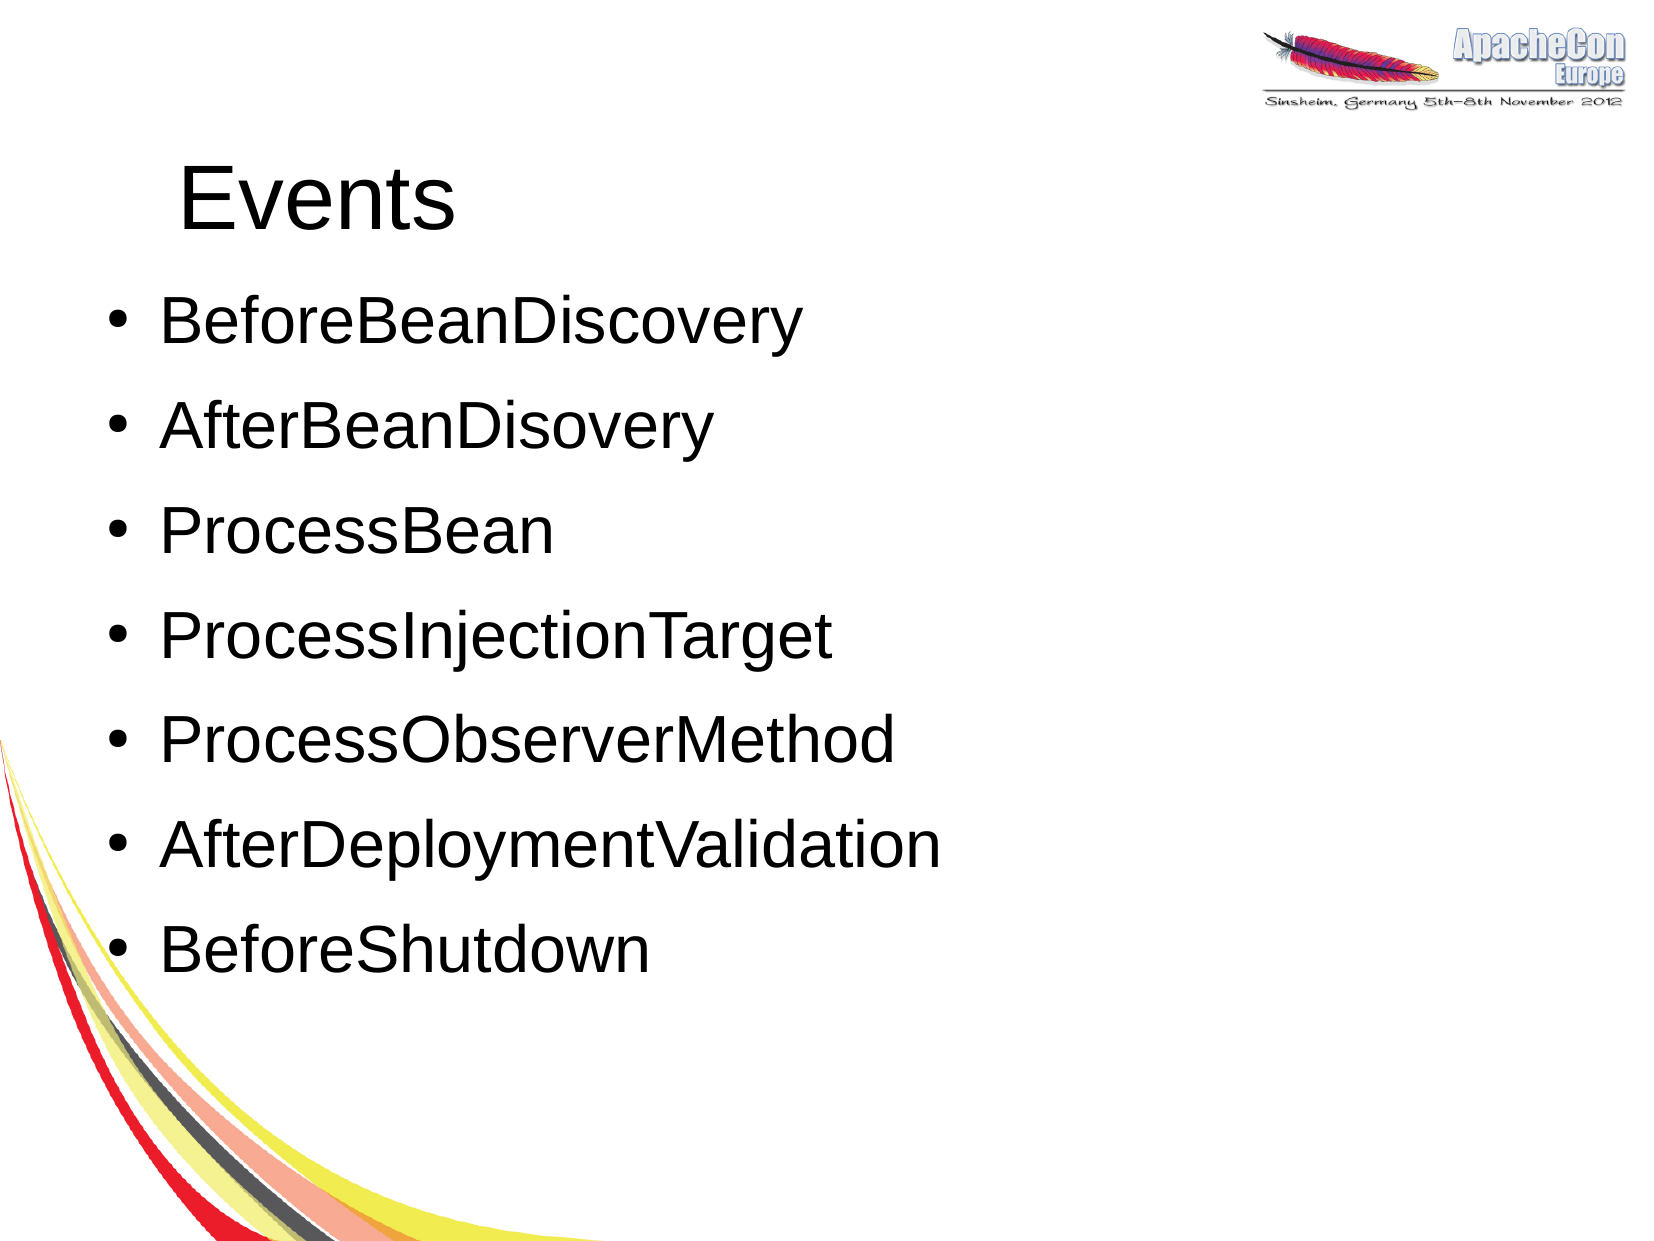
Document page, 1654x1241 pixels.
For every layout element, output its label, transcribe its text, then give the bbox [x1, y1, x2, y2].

title Events [177, 141, 1536, 254]
list BeforeBeanDiscovery AfterBeanDisovery ProcessBean ProcessInjectionTarget ProcessObserverMethod AfterDeploymentValidation BeforeShutdown [88, 283, 1447, 1004]
picture [0, 0, 1654, 1241]
